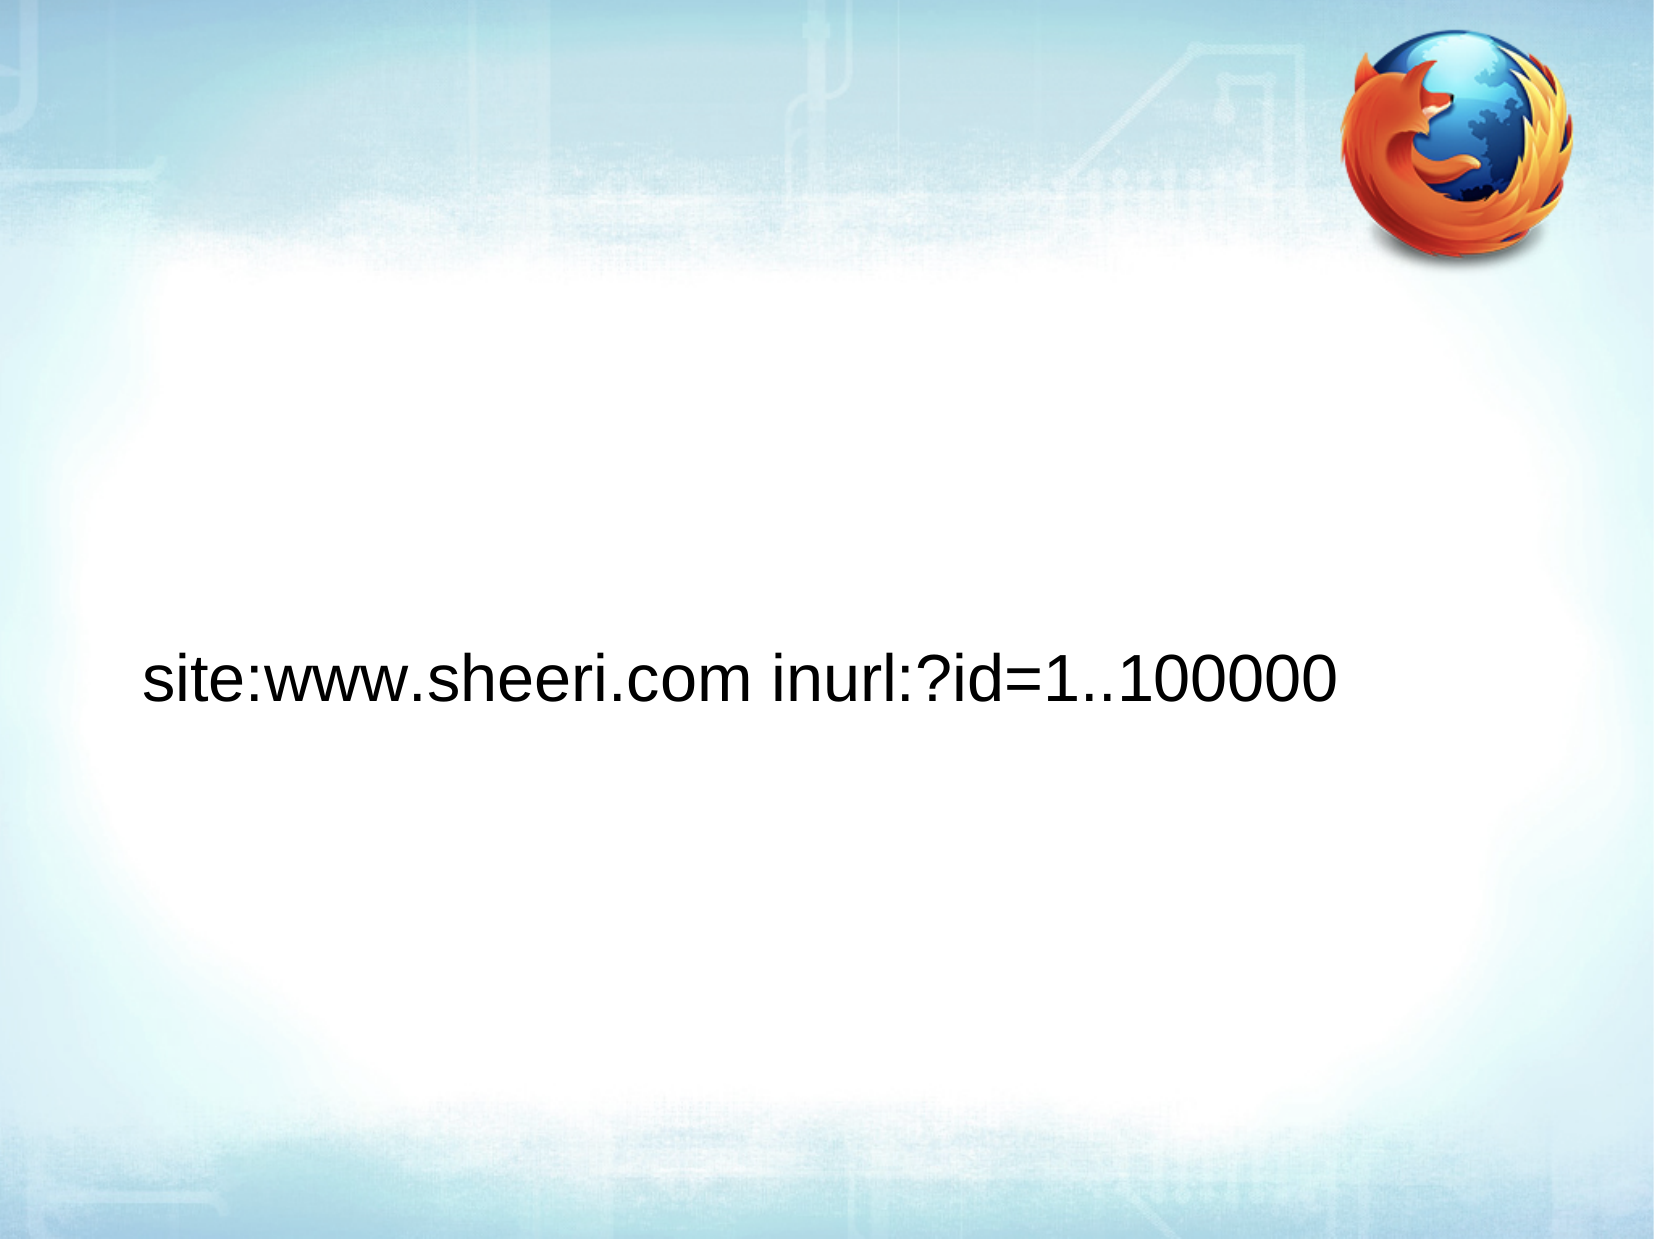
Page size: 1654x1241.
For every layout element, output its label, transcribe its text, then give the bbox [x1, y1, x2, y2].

list site:www.sheeri.com inurl:?id=1..100000 [124, 637, 1613, 734]
picture [0, 0, 1654, 1239]
